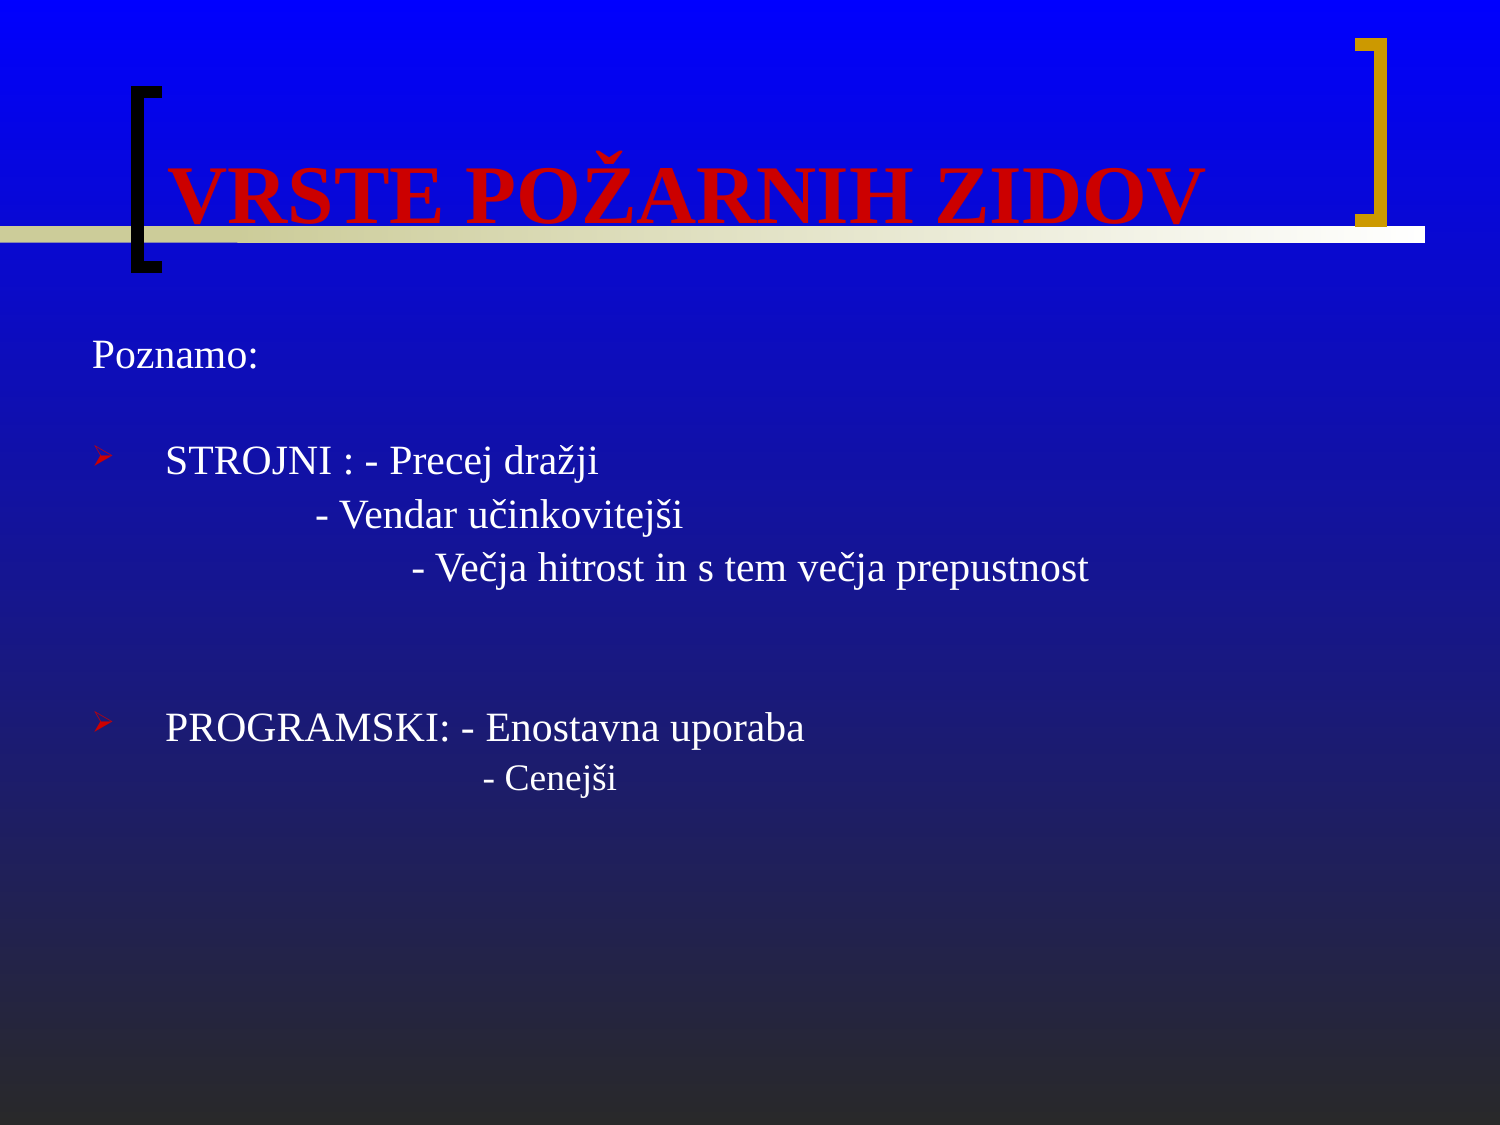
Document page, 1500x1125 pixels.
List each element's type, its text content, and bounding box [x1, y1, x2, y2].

title VRSTE POŽARNIH ZIDOV [152, 15, 1328, 248]
list Poznamo: STROJNI : - Precej dražji - Vendar učinkovitejši - Večja hitrost in s tem večja prepustnost PROGRAMSKI: - Enostavna uporaba - Cenejši [76, 324, 1413, 1000]
